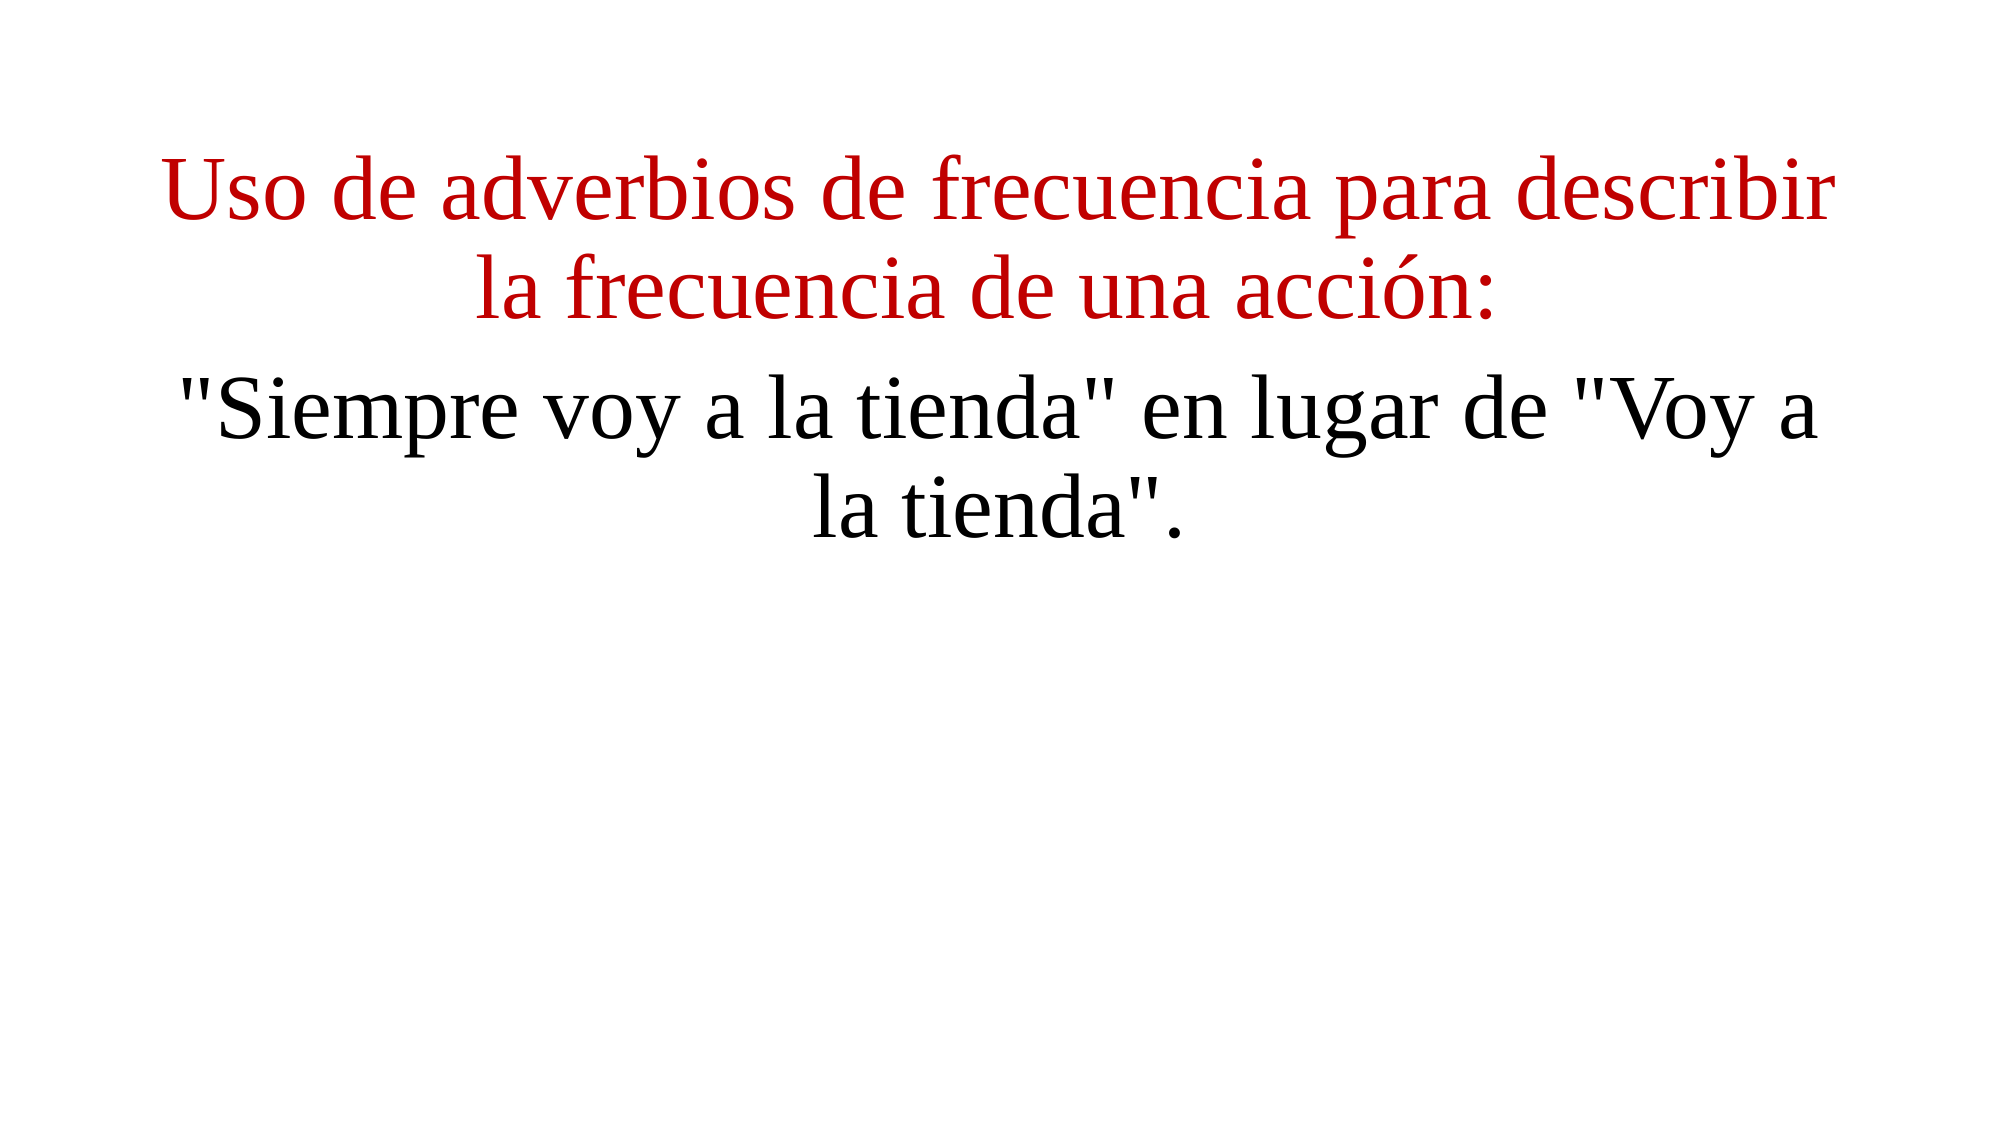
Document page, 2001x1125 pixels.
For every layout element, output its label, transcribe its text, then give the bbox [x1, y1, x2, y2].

list Uso de adverbios de frecuencia para describir la frecuencia de una acción: "Siempre voy a la tienda" en lugar de "Voy a la tienda". [137, 132, 1863, 1014]
